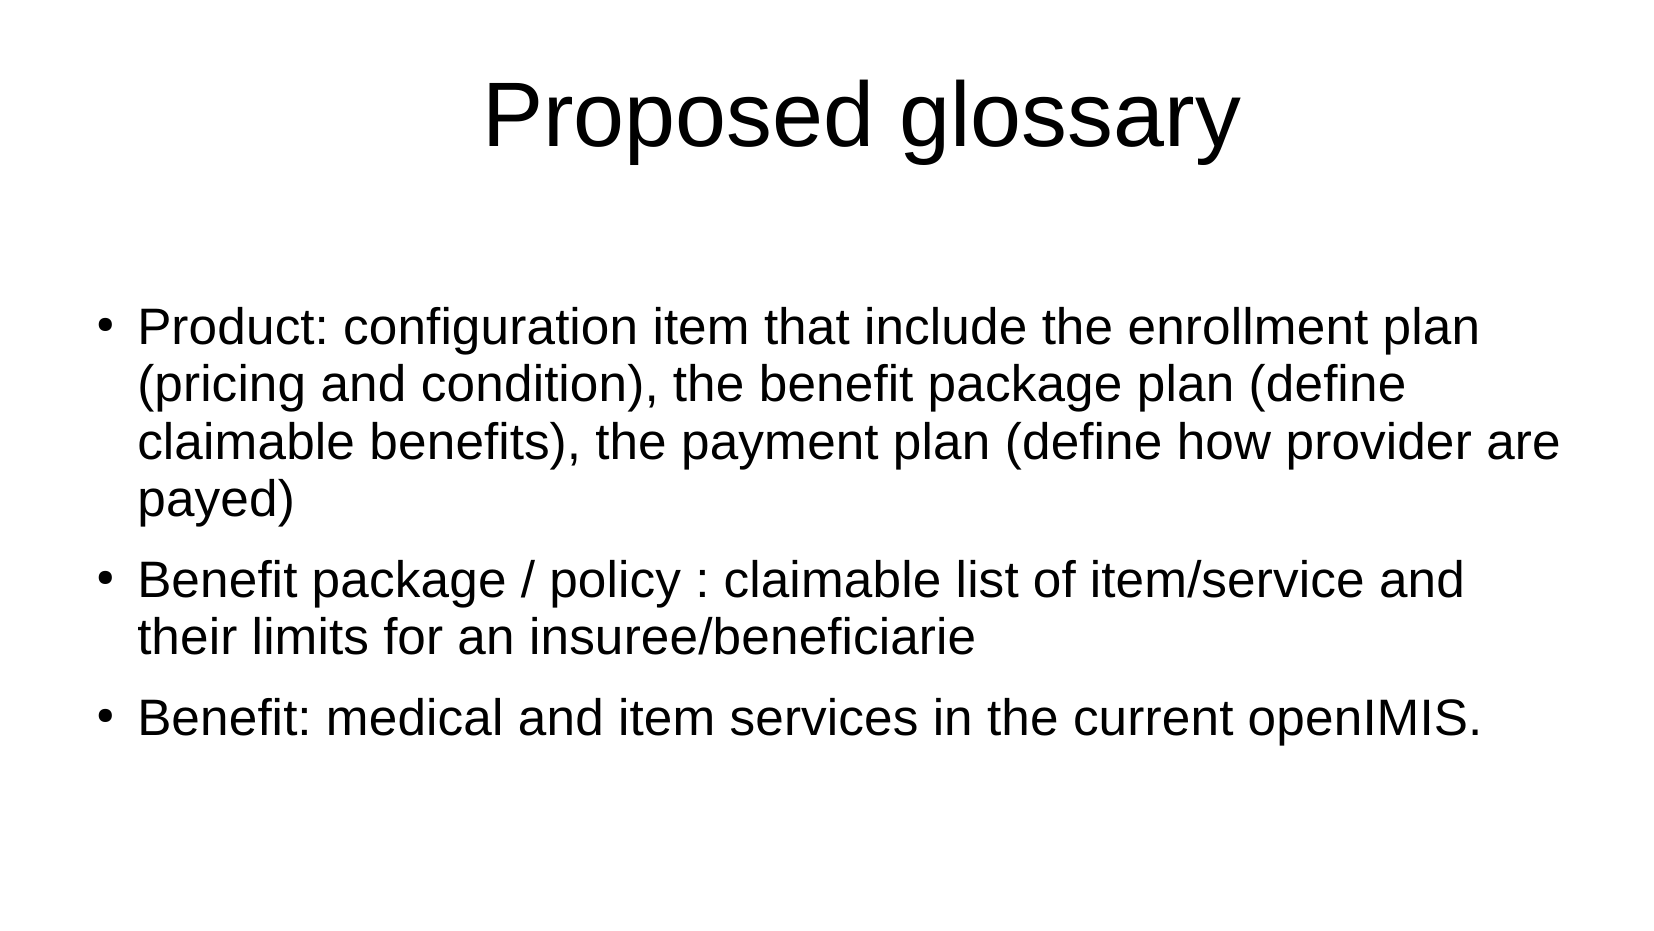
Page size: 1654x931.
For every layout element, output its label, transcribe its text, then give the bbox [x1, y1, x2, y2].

title Proposed glossary [82, 37, 1571, 193]
list Product: configuration item that include the enrollment plan (pricing and condition), the benefit package plan (define claimable benefits), the payment plan (define how provider are payed) Benefit package / policy : claimable list of item/service and their limits for an insuree/beneficiarie Benefit: medical and item services in the current openIMIS. [82, 217, 1571, 758]
